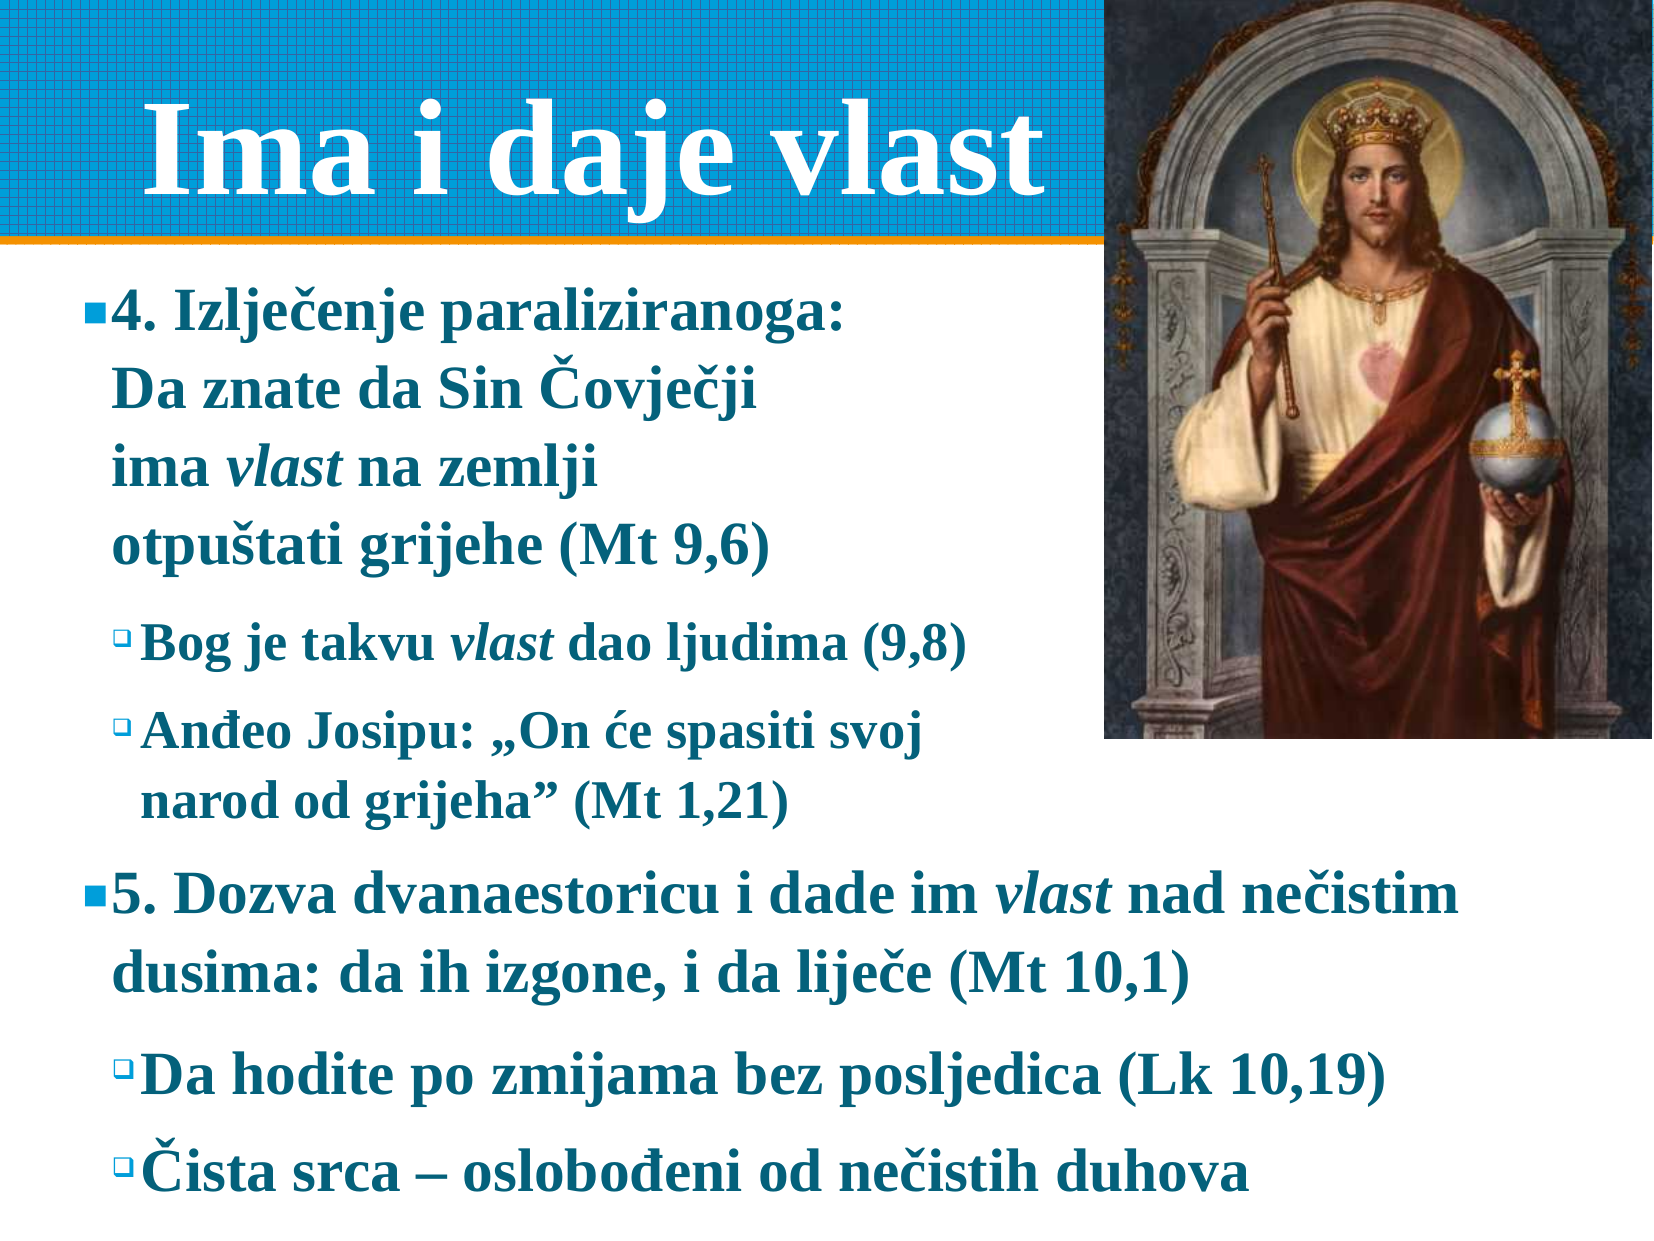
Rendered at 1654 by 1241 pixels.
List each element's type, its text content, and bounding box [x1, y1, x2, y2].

list 4. Izlječenje paraliziranoga: Da znate da Sin Čovječji ima vlast na zemlji otpuštati grijehe (Mt 9,6) Bog je takvu vlast dao ljudima (9,8) Anđeo Josipu: „On će spasiti svoj narod od grijeha” (Mt 1,21) 5. Dozva dvanaestoricu i dade im vlast nad nečistim dusima: da ih izgone, i da liječe (Mt 10,1) Da hodite po zmijama bez posljedica (Lk 10,19) Čista srca – oslobođeni od nečistih duhova [82, 265, 1571, 1211]
title Ima i daje vlast [82, 7, 1104, 225]
picture [1104, 0, 1652, 739]
